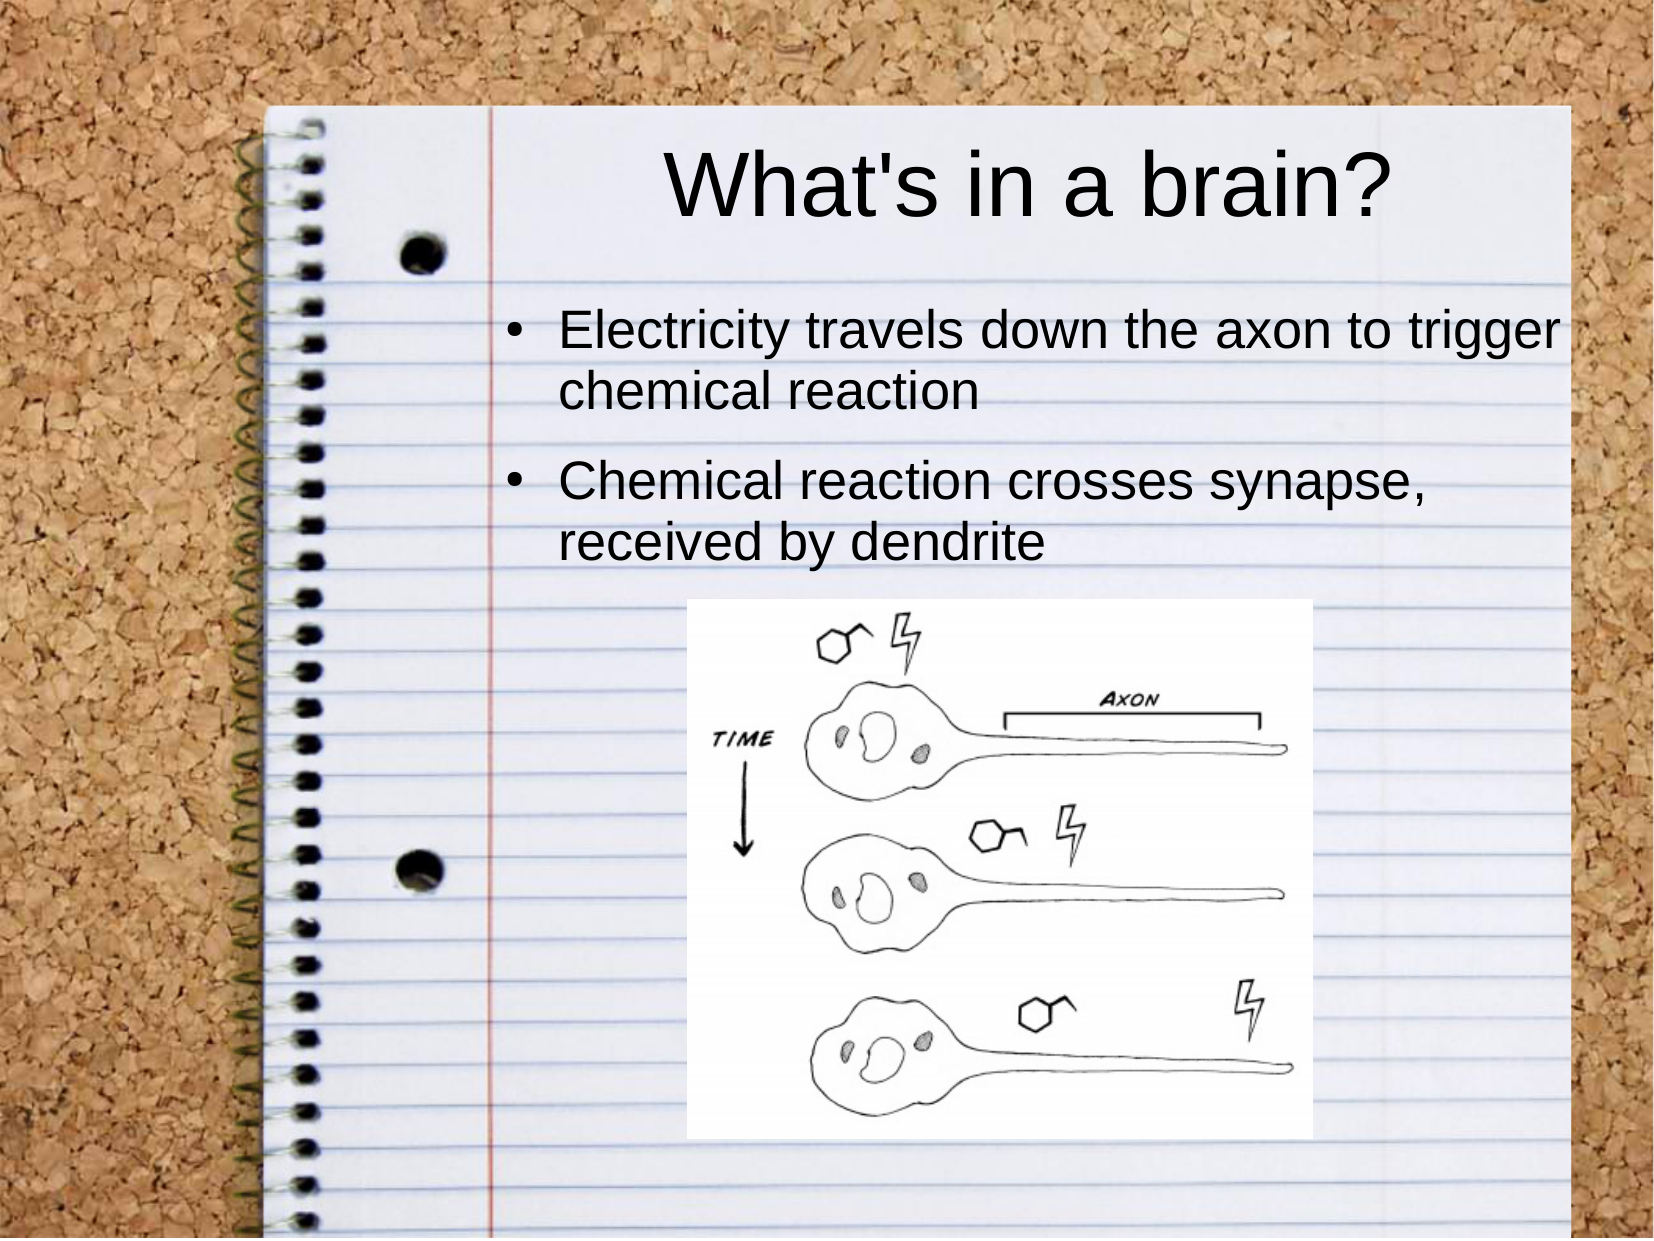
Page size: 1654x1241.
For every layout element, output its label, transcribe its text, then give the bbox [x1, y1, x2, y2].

picture [0, 0, 1654, 1238]
title What's in a brain? [487, 112, 1571, 257]
list Electricity travels down the axon to trigger chemical reaction Chemical reaction crosses synapse, received by dendrite [487, 300, 1571, 1238]
picture [687, 599, 1313, 1139]
